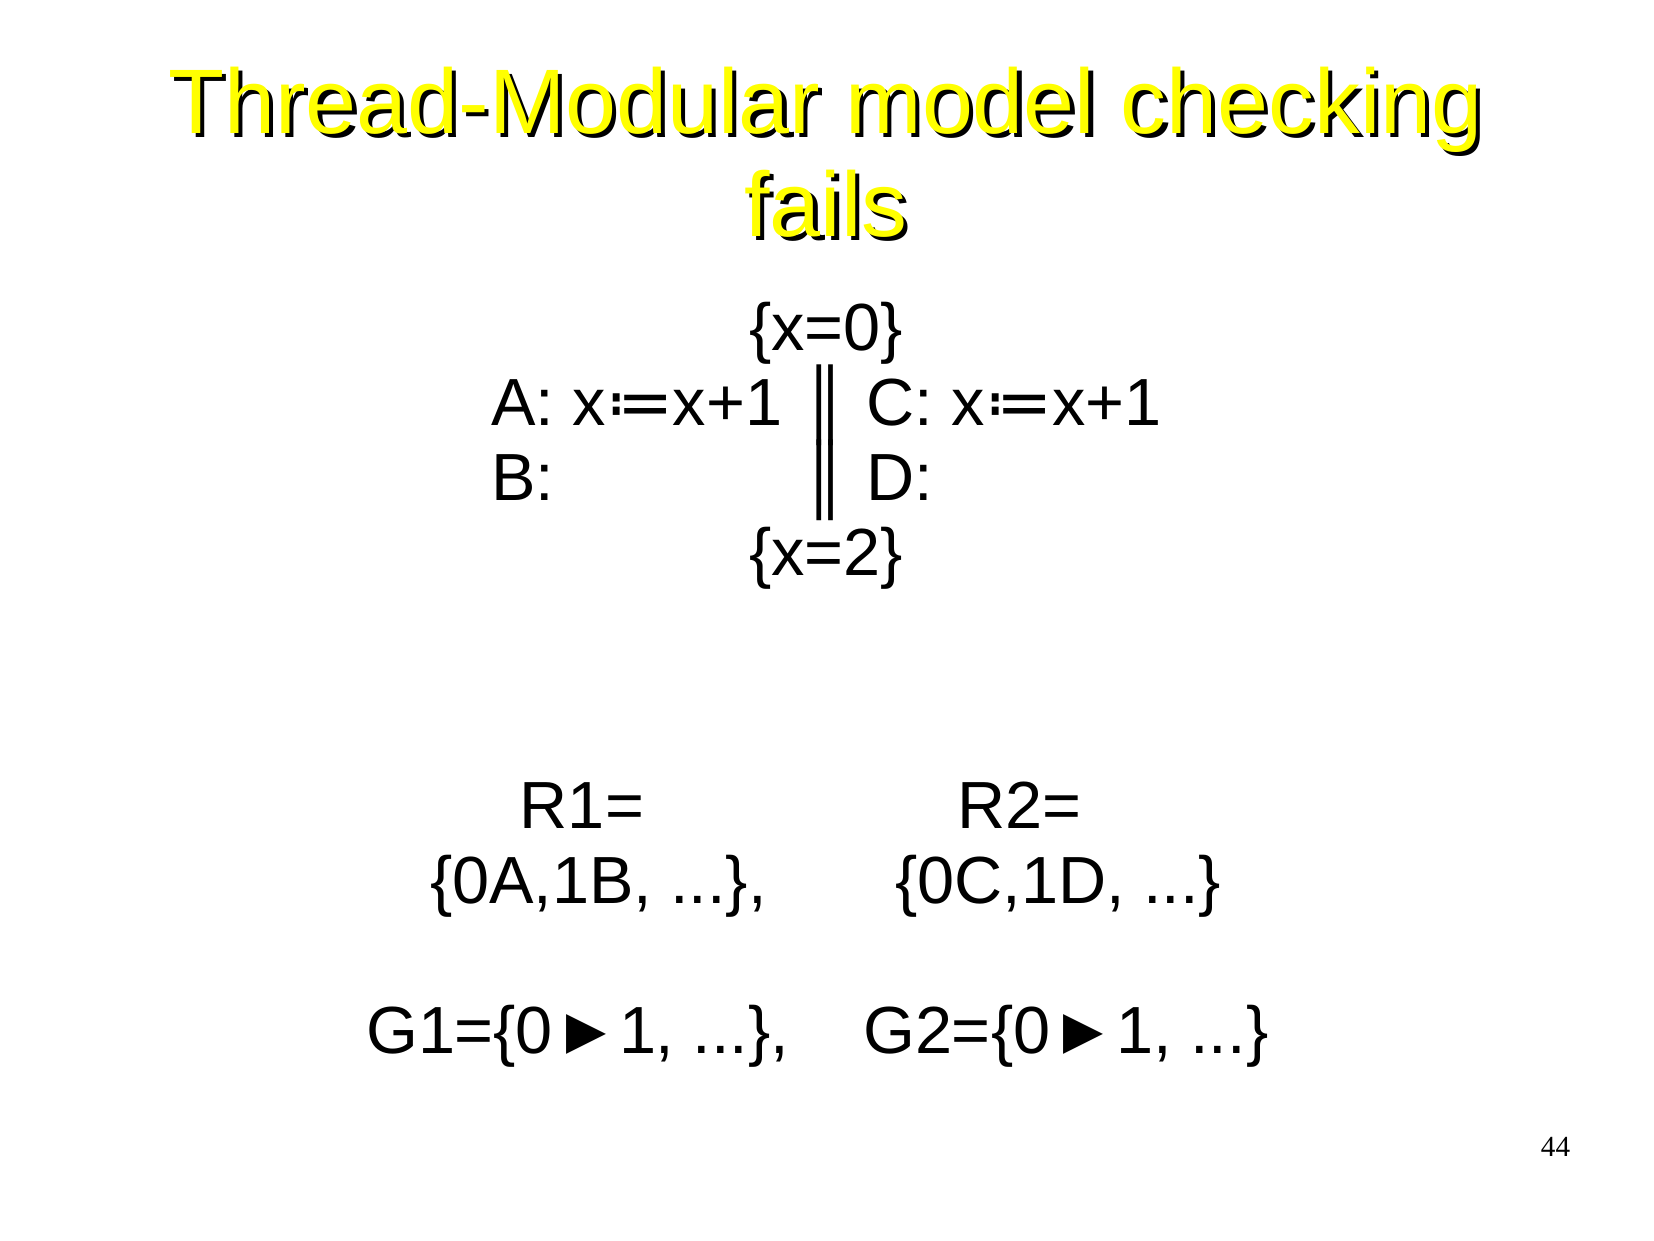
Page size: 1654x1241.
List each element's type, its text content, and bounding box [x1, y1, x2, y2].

title Thread-Modular model checking fails [82, 50, 1571, 256]
list {x=0} A: x≔x+1 ║ C: x≔x+1 B: ║ D: {x=2} R1= R2= {0A,1B, ...}, {0C,1D, ...} G1={0►1, ...}, G2={0►1, ...} [82, 290, 1571, 1109]
